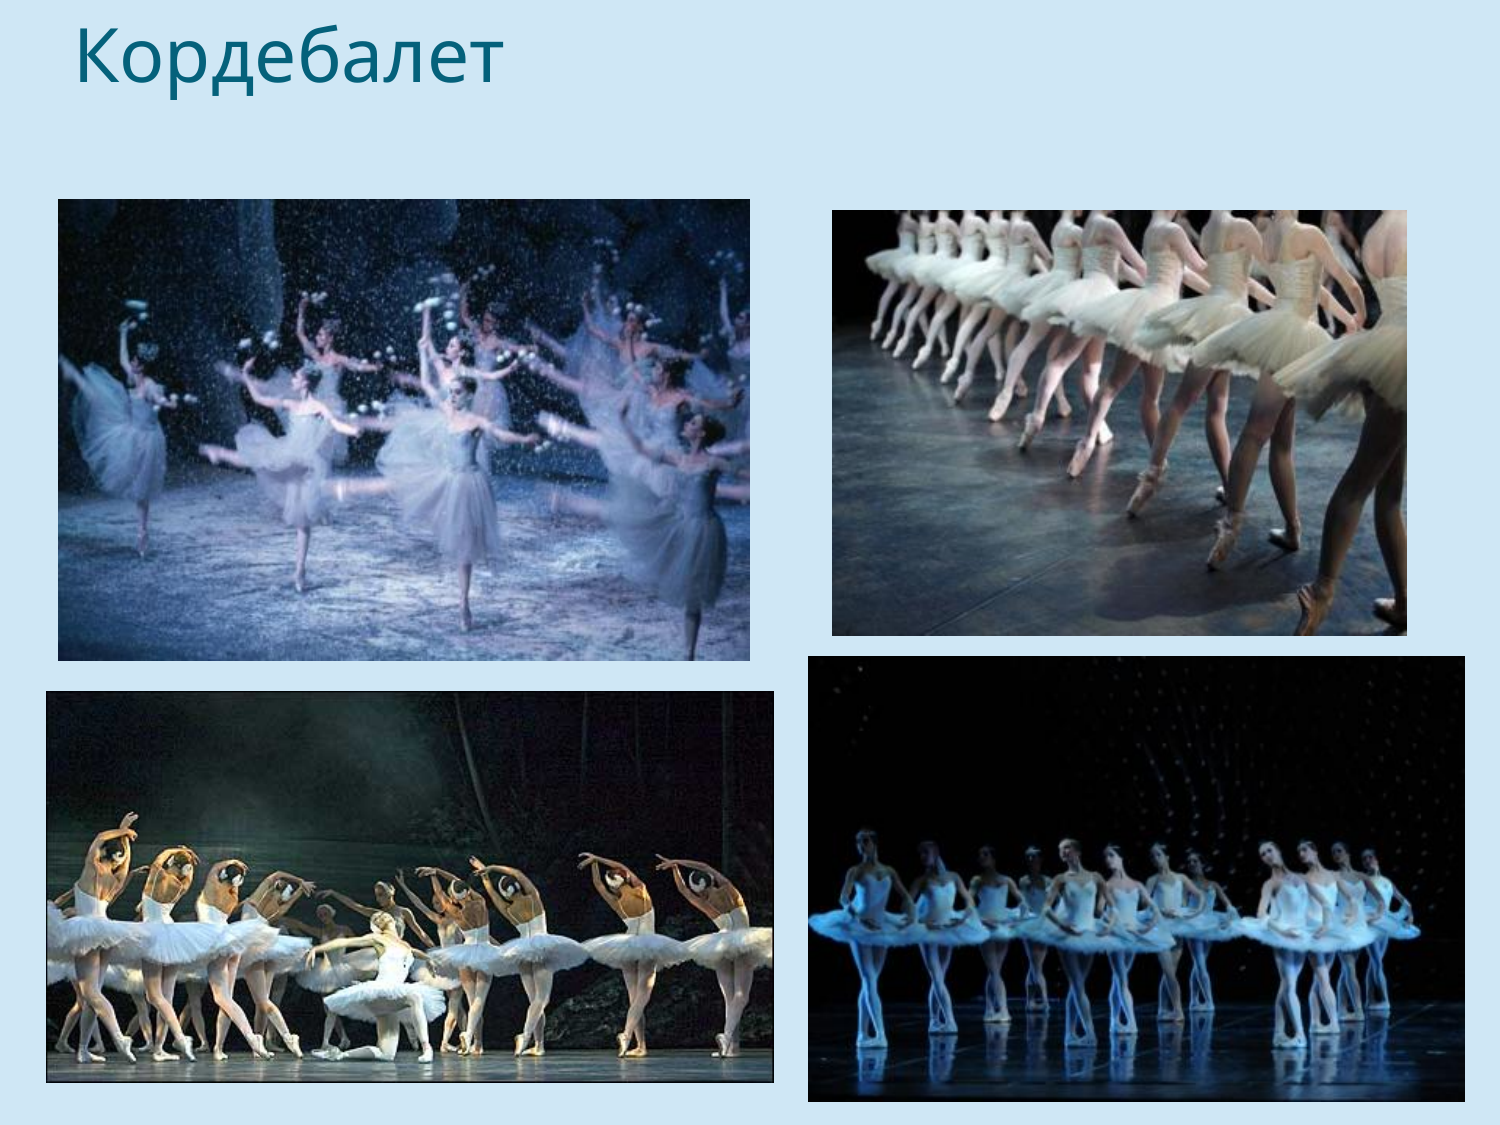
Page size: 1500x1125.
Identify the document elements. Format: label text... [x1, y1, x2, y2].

picture [58, 199, 750, 661]
picture [808, 656, 1465, 1102]
picture [46, 691, 774, 1083]
picture [832, 210, 1407, 636]
title Кордебалет [58, 0, 537, 138]
